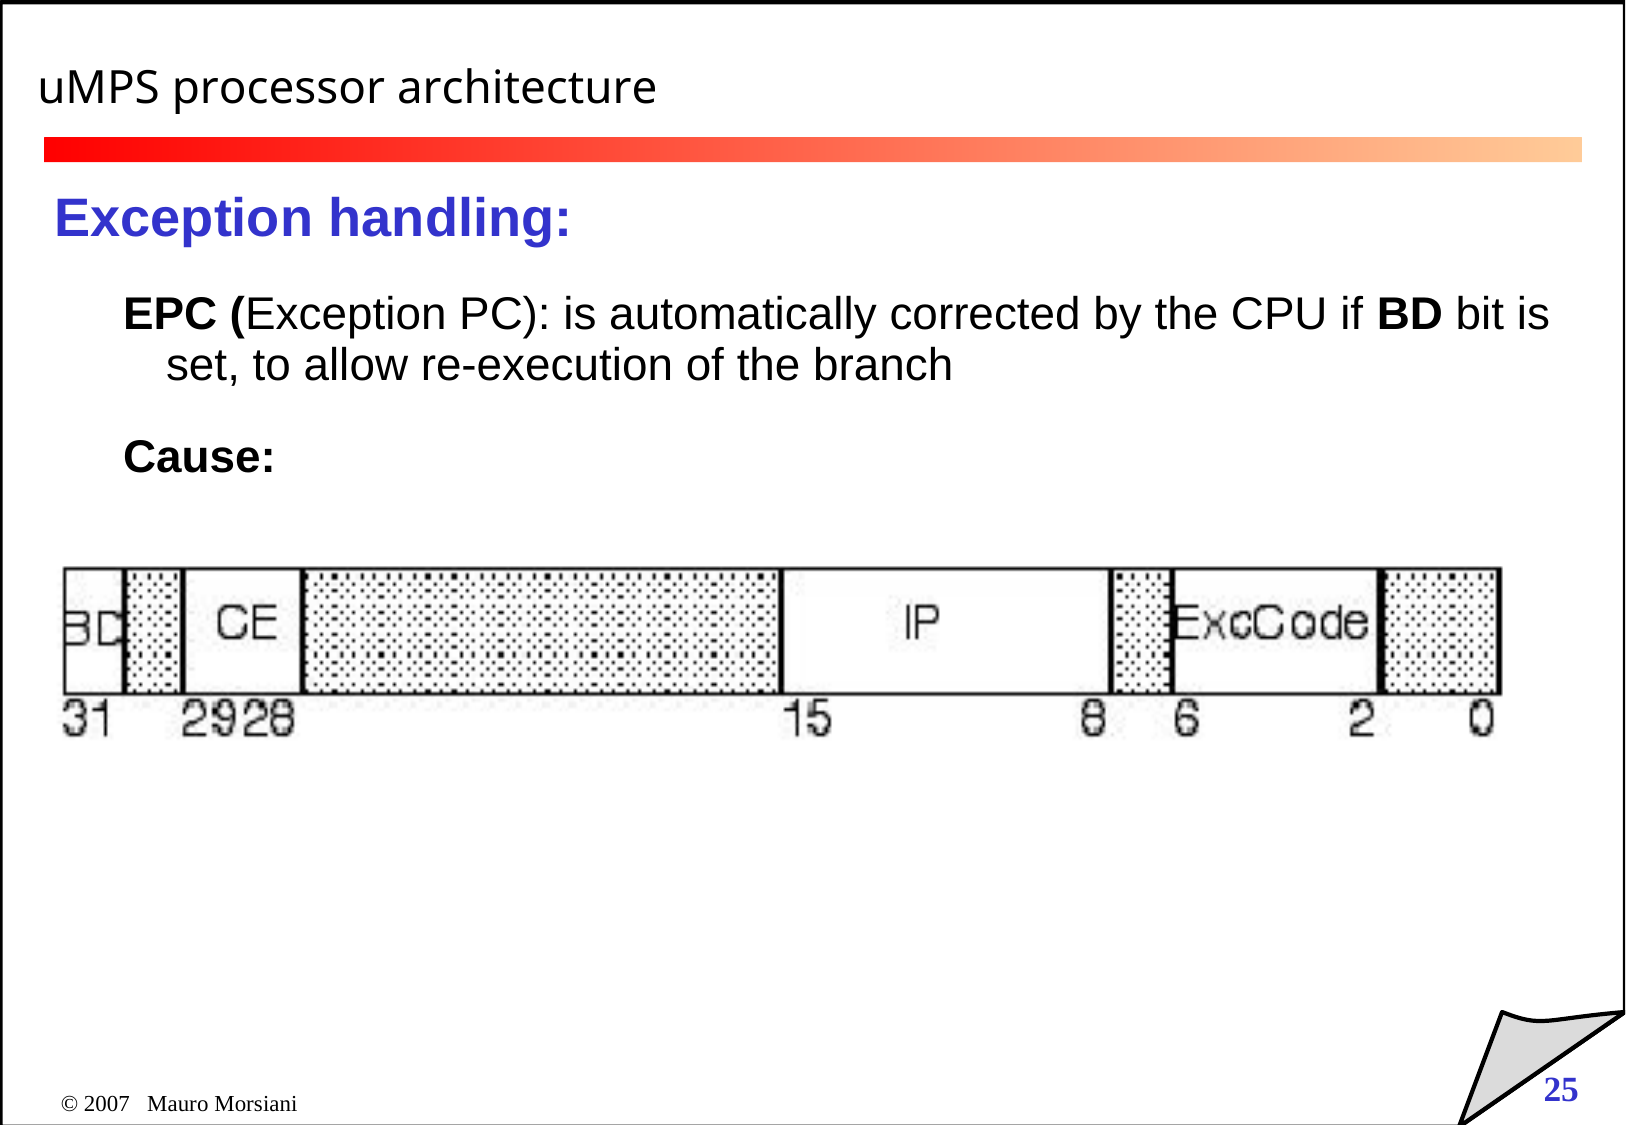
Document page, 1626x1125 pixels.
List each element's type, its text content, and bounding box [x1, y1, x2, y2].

picture [35, 540, 1573, 778]
title uMPS processor architecture [37, 44, 1587, 130]
list Exception handling: EPC (Exception PC): is automatically corrected by the CPU if BD bit is set, to allow re-execution of the branch Cause: [54, 187, 1557, 595]
